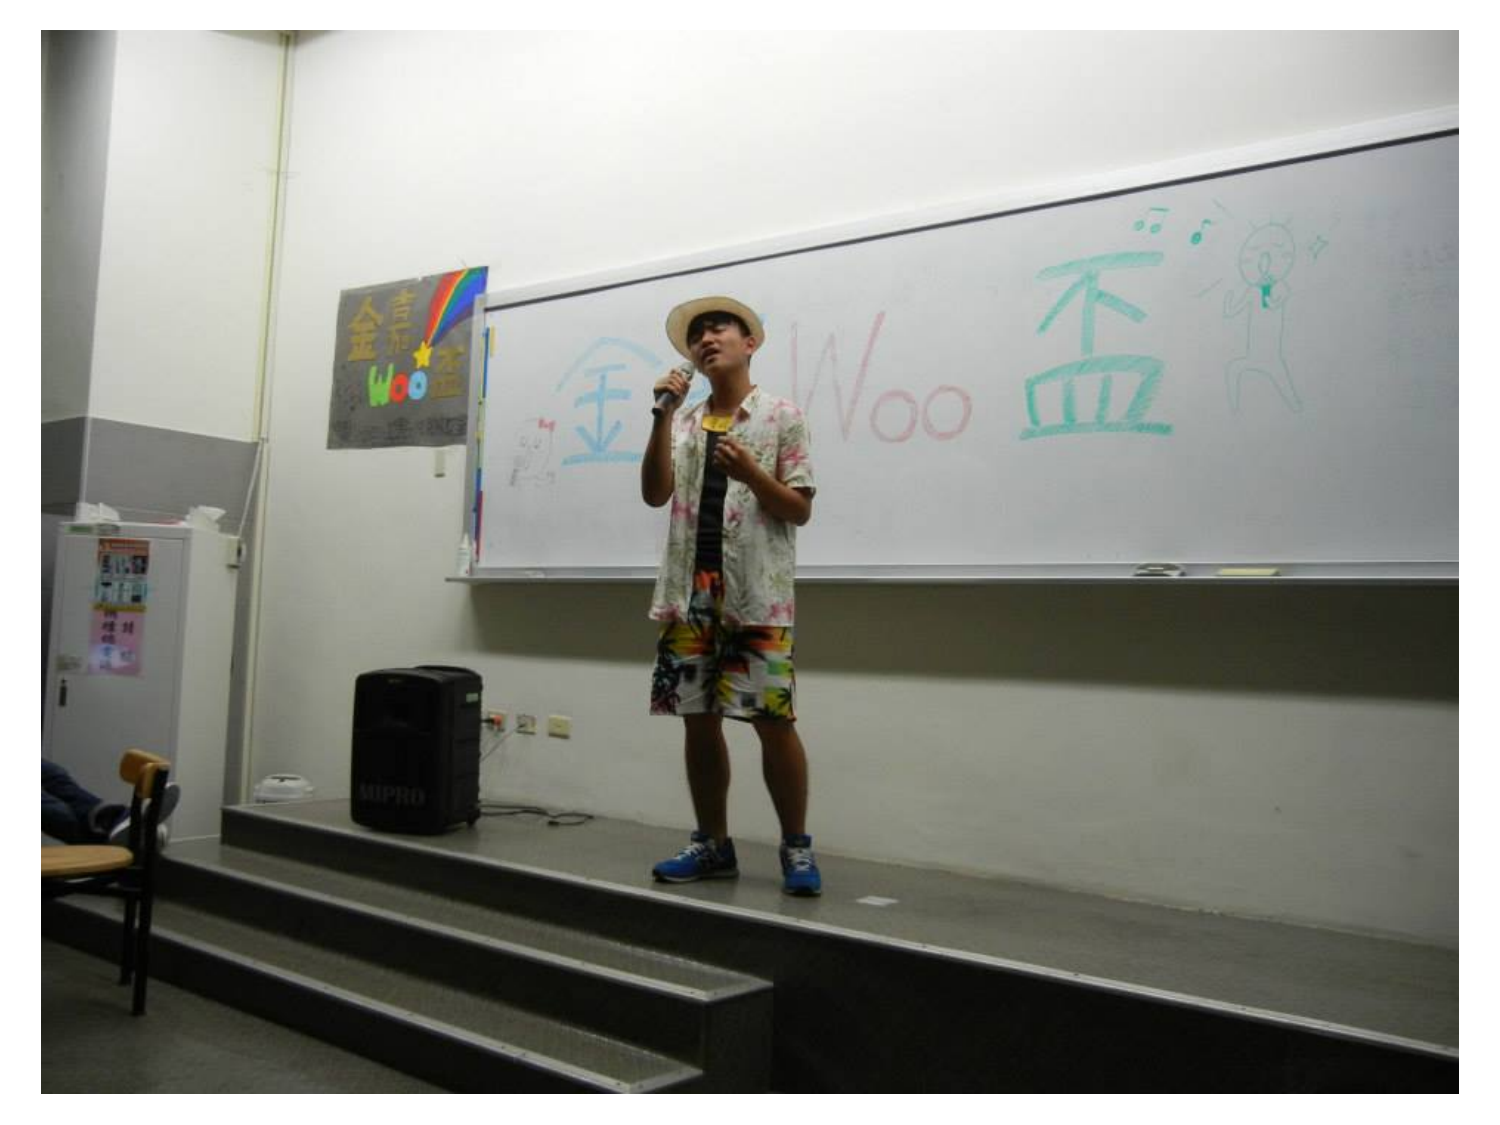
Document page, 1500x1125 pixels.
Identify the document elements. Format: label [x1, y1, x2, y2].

picture [41, 30, 1459, 1094]
